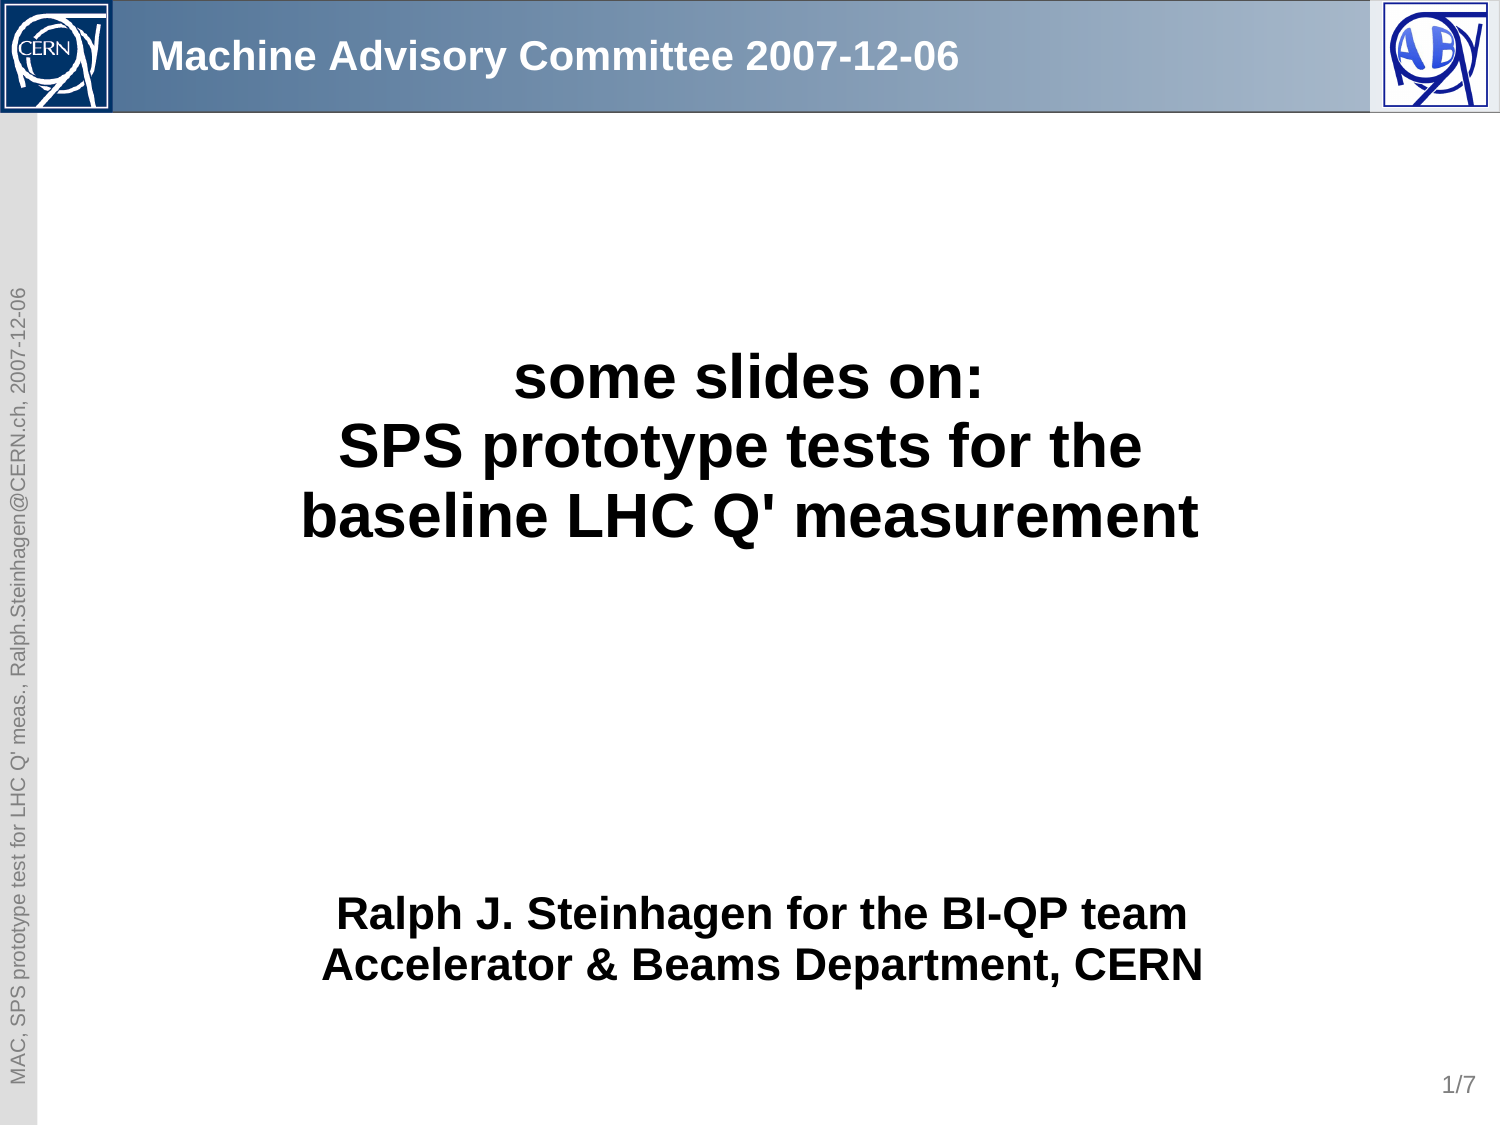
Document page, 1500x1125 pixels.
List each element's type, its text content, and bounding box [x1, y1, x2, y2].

title Machine Advisory Committee 2007-12-06 [150, 0, 1329, 113]
picture [0, 0, 113, 113]
text_box some slides on: SPS prototype tests for the baseline LHC Q' measurement [0, 334, 1500, 629]
title Ralph J. Steinhagen for the BI-QP team Accelerator & Beams Department, CERN [87, 829, 1438, 1084]
picture [1382, 1, 1489, 108]
